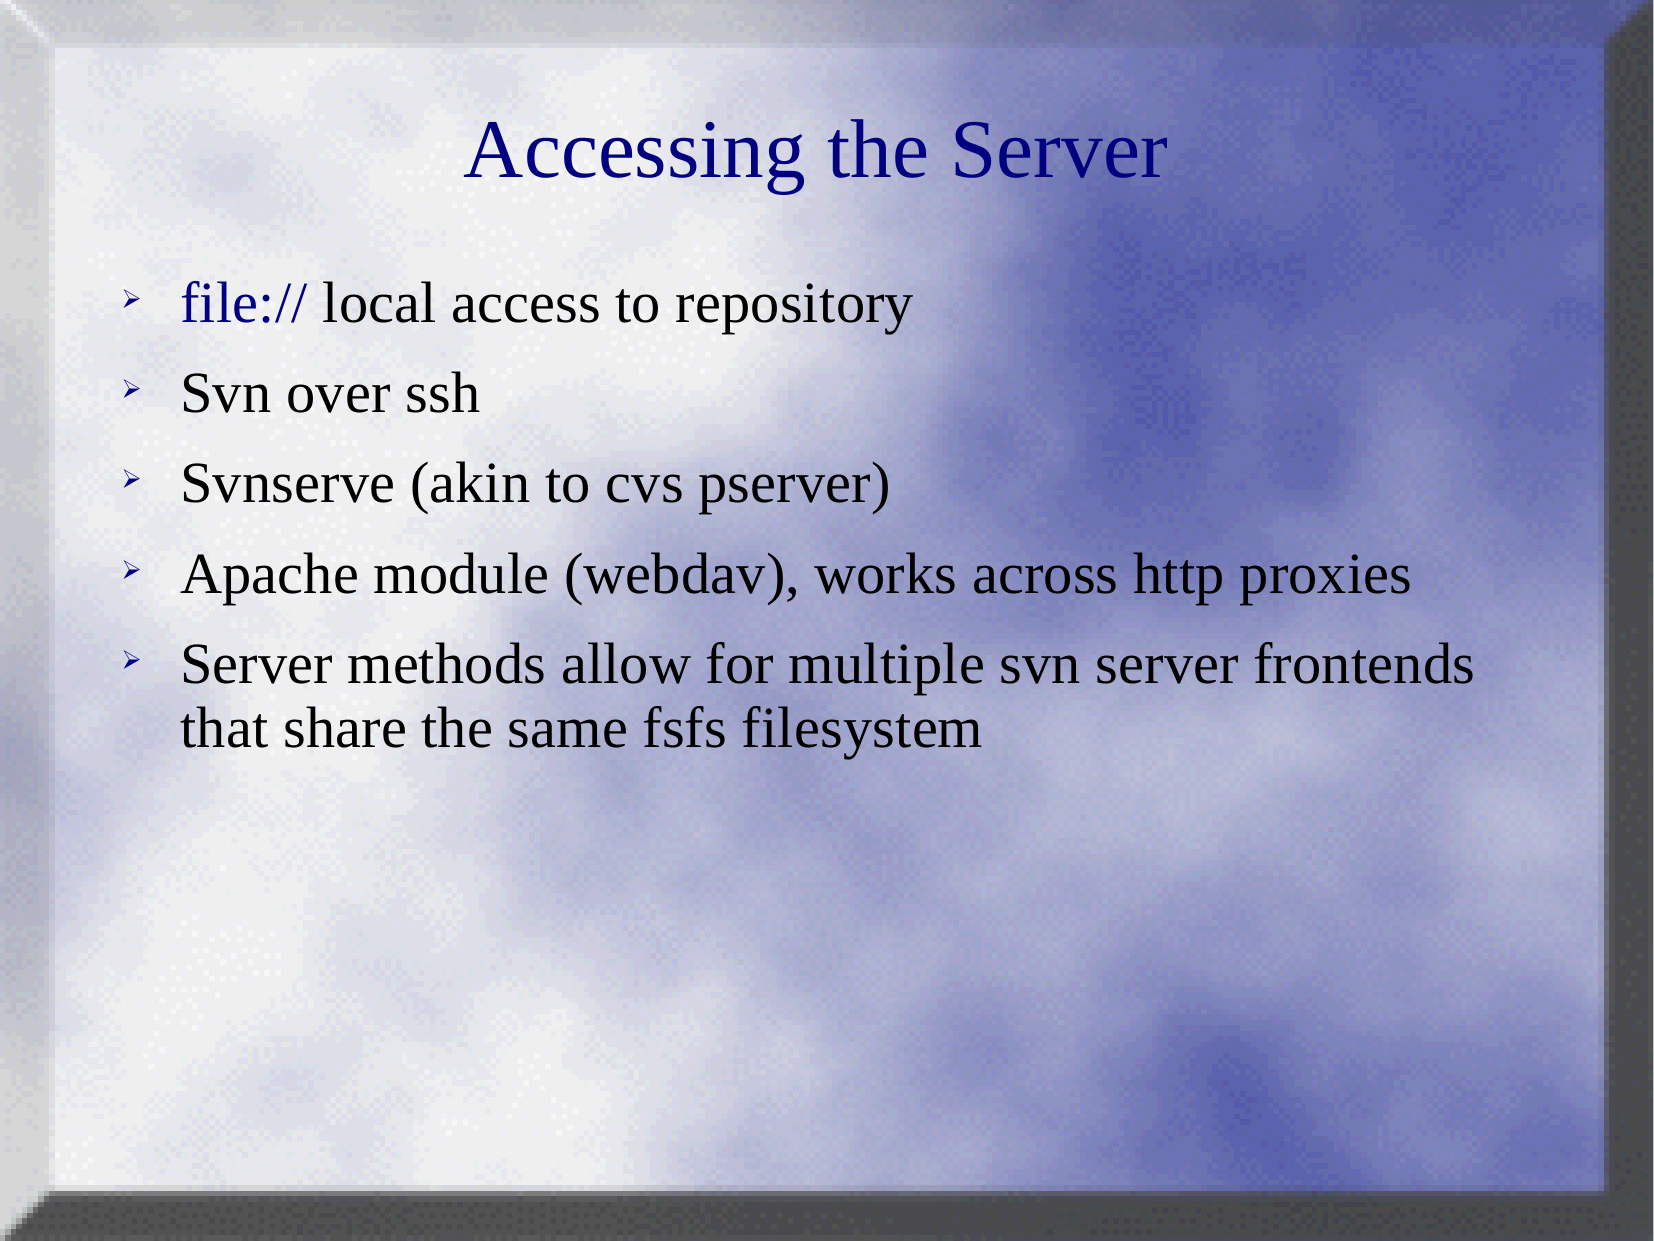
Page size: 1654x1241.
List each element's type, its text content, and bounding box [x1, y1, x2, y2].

list file:// local access to repository Svn over ssh Svnserve (akin to cvs pserver) Apache module (webdav), works across http proxies Server methods allow for multiple svn server frontends that share the same fsfs filesystem [121, 270, 1534, 1075]
title Accessing the Server [197, 96, 1436, 203]
picture [0, 0, 1654, 1241]
